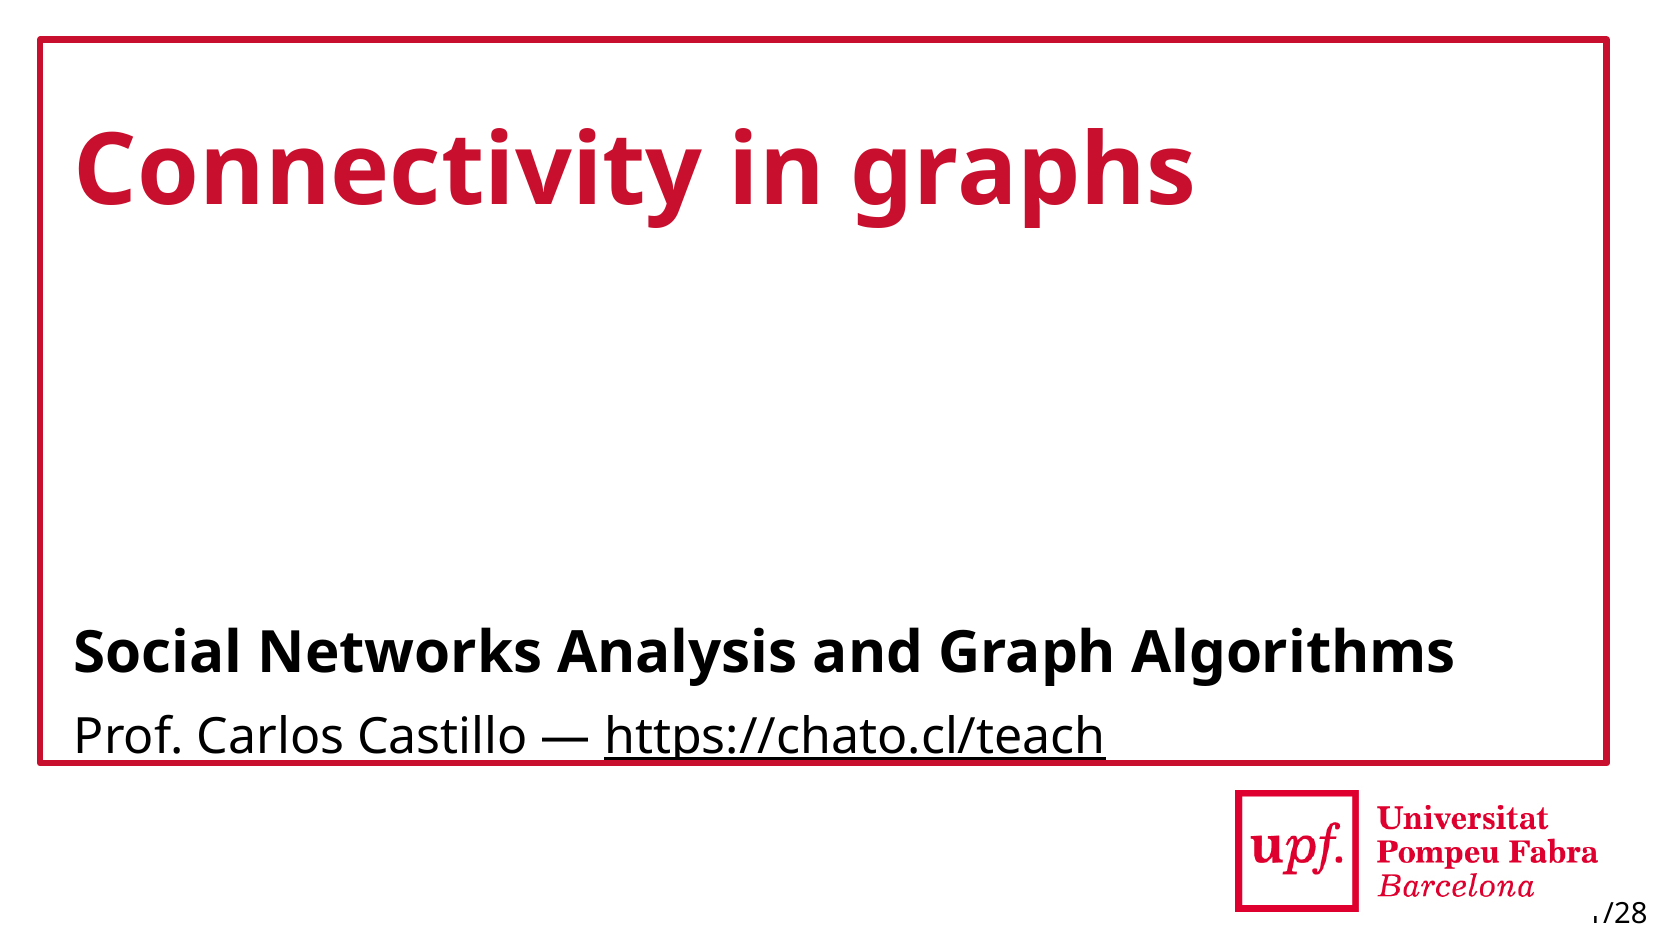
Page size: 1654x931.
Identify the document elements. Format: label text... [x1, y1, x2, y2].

text_box Connectivity in graphs Social Networks Analysis and Graph Algorithms Prof. Carlos Castillo — https://chato.cl/teach [73, 77, 1562, 730]
chart [770, 589, 889, 649]
picture [1229, 785, 1604, 916]
